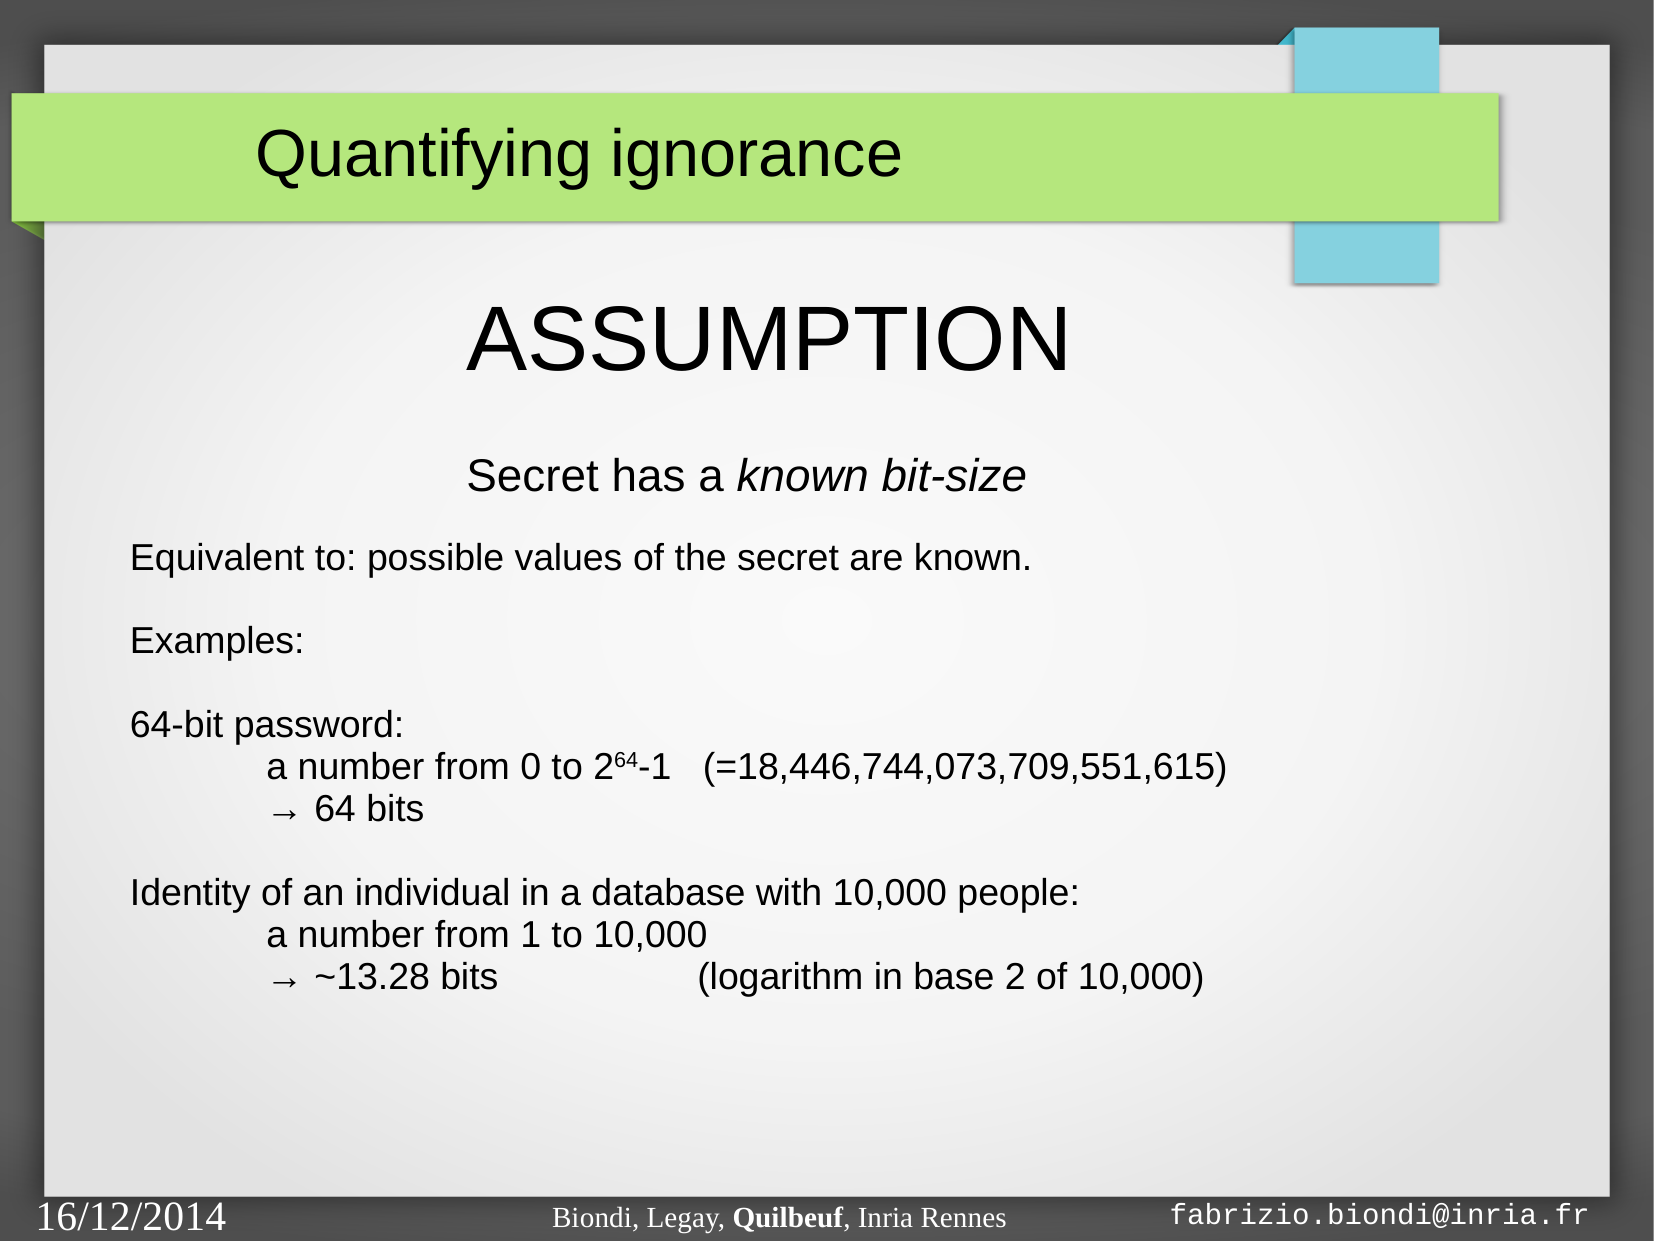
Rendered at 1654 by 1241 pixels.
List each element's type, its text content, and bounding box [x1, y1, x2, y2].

text_box Secret has a known bit-size [442, 433, 1119, 519]
picture [0, 0, 1654, 1241]
title Quantifying ignorance [70, 94, 1583, 213]
text_box ASSUMPTION [442, 271, 1117, 412]
text_box Equivalent to: possible values of the secret are known. Examples: 64-bit password: a number from 0 to 264-1 (=18,446,744,073,709,551,615) → 64 bits Identity of an individual in a database with 10,000 people: a number from 1 to 10,000 → ~13.28 bits (logarithm in base 2 of 10,000) [106, 519, 1501, 1033]
